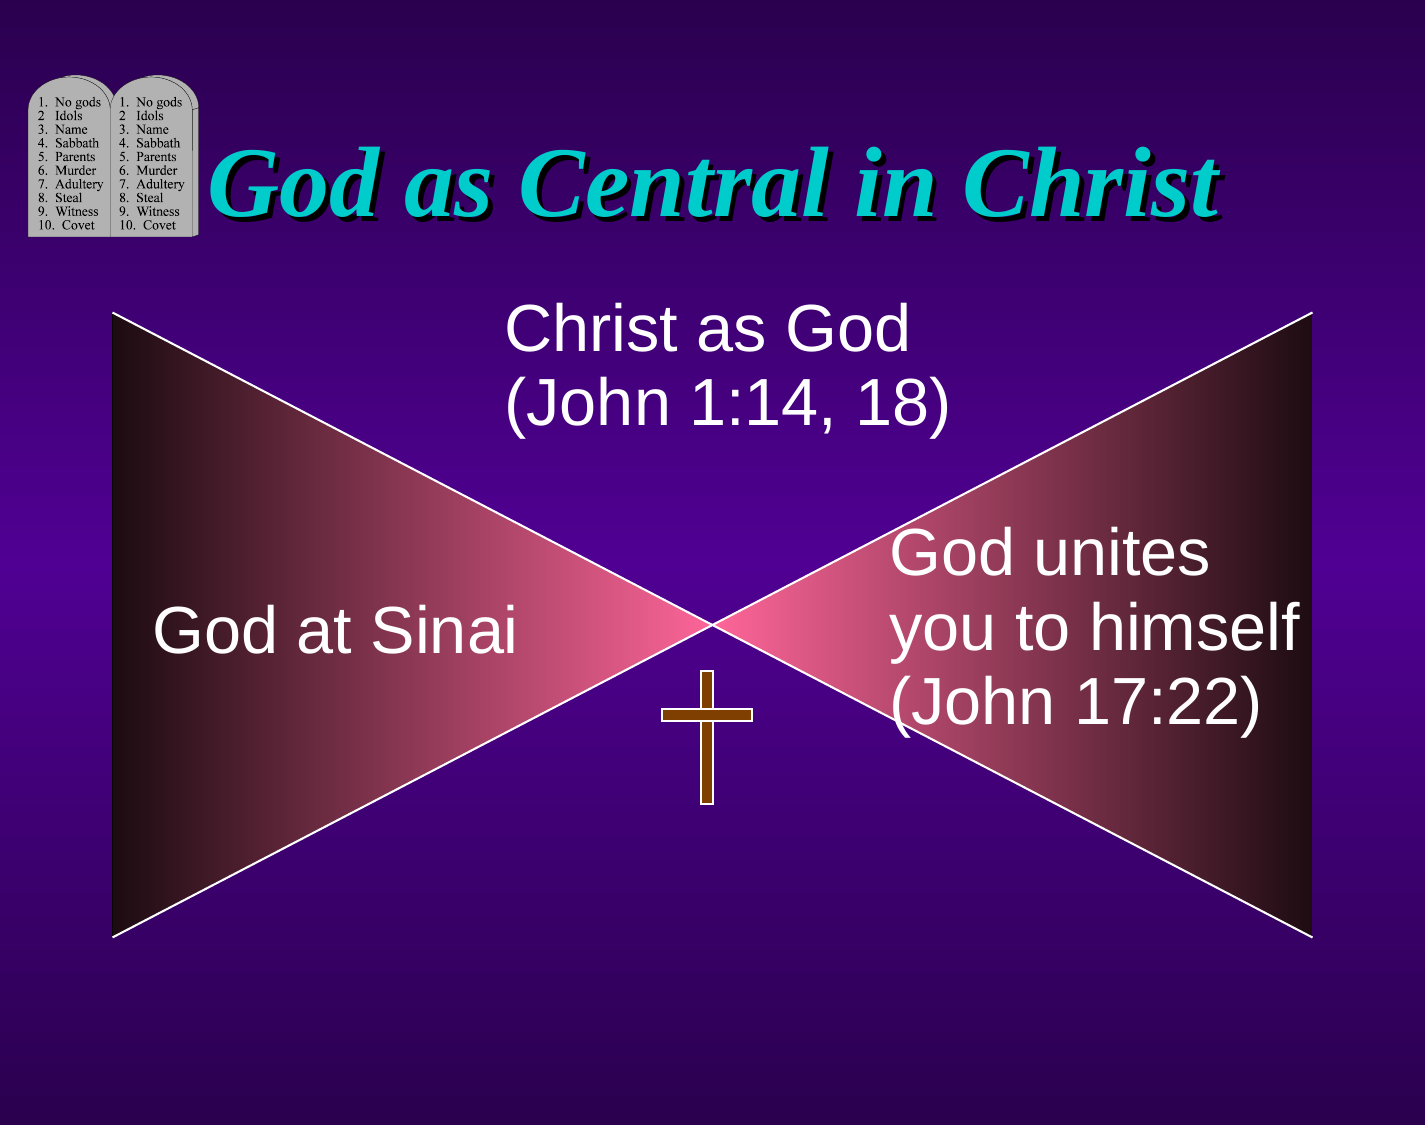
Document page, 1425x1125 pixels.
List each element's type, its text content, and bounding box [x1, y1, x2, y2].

text_box [944, 314, 1313, 507]
text_box Christ as God (John 1:14, 18) [489, 282, 1013, 448]
text_box [717, 543, 874, 707]
text_box [112, 314, 708, 936]
text_box [661, 671, 753, 804]
text_box God at Sinai [137, 585, 601, 676]
text_box God unites you to himself (John 17:22) [874, 507, 1350, 747]
text_box [951, 747, 1313, 936]
title God as Central in Christ [193, 64, 1425, 301]
